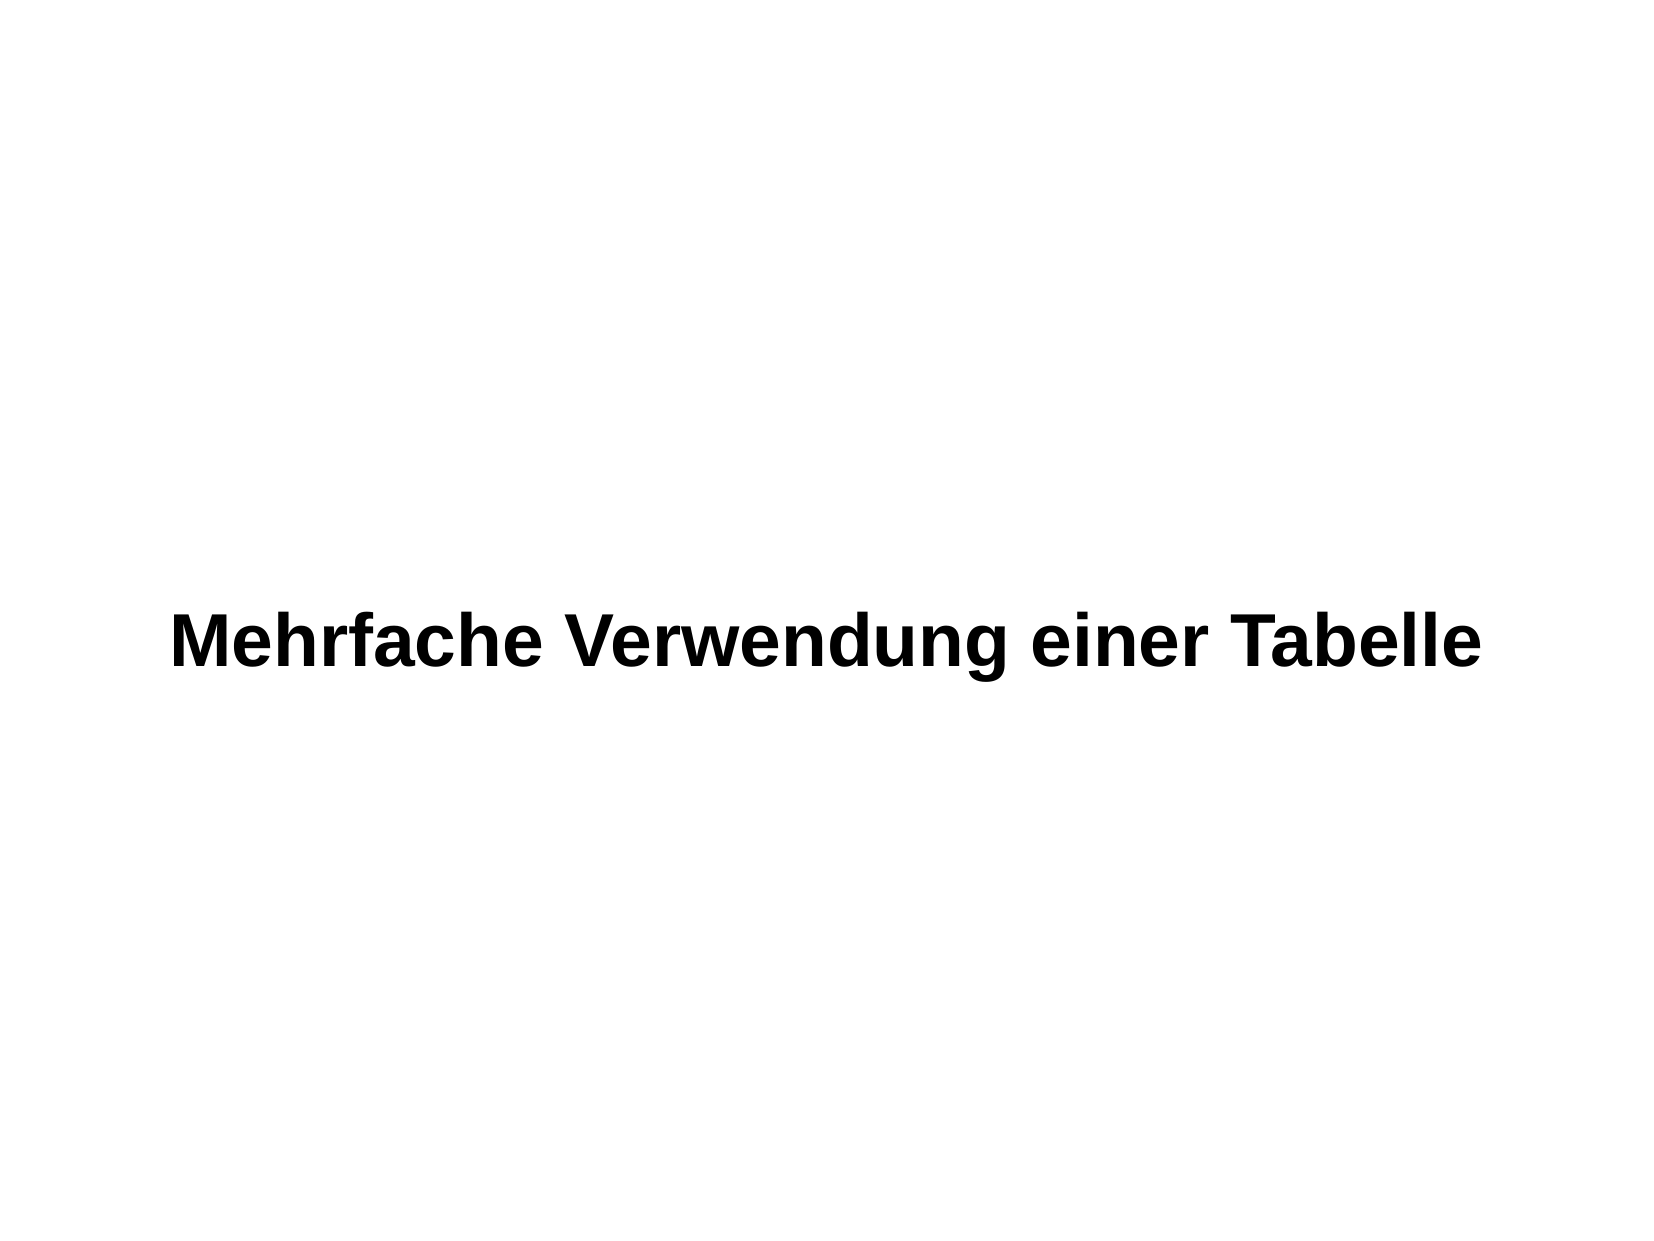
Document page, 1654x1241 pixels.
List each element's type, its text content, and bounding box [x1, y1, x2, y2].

text_box Mehrfache Verwendung einer Tabelle [147, 590, 1506, 690]
